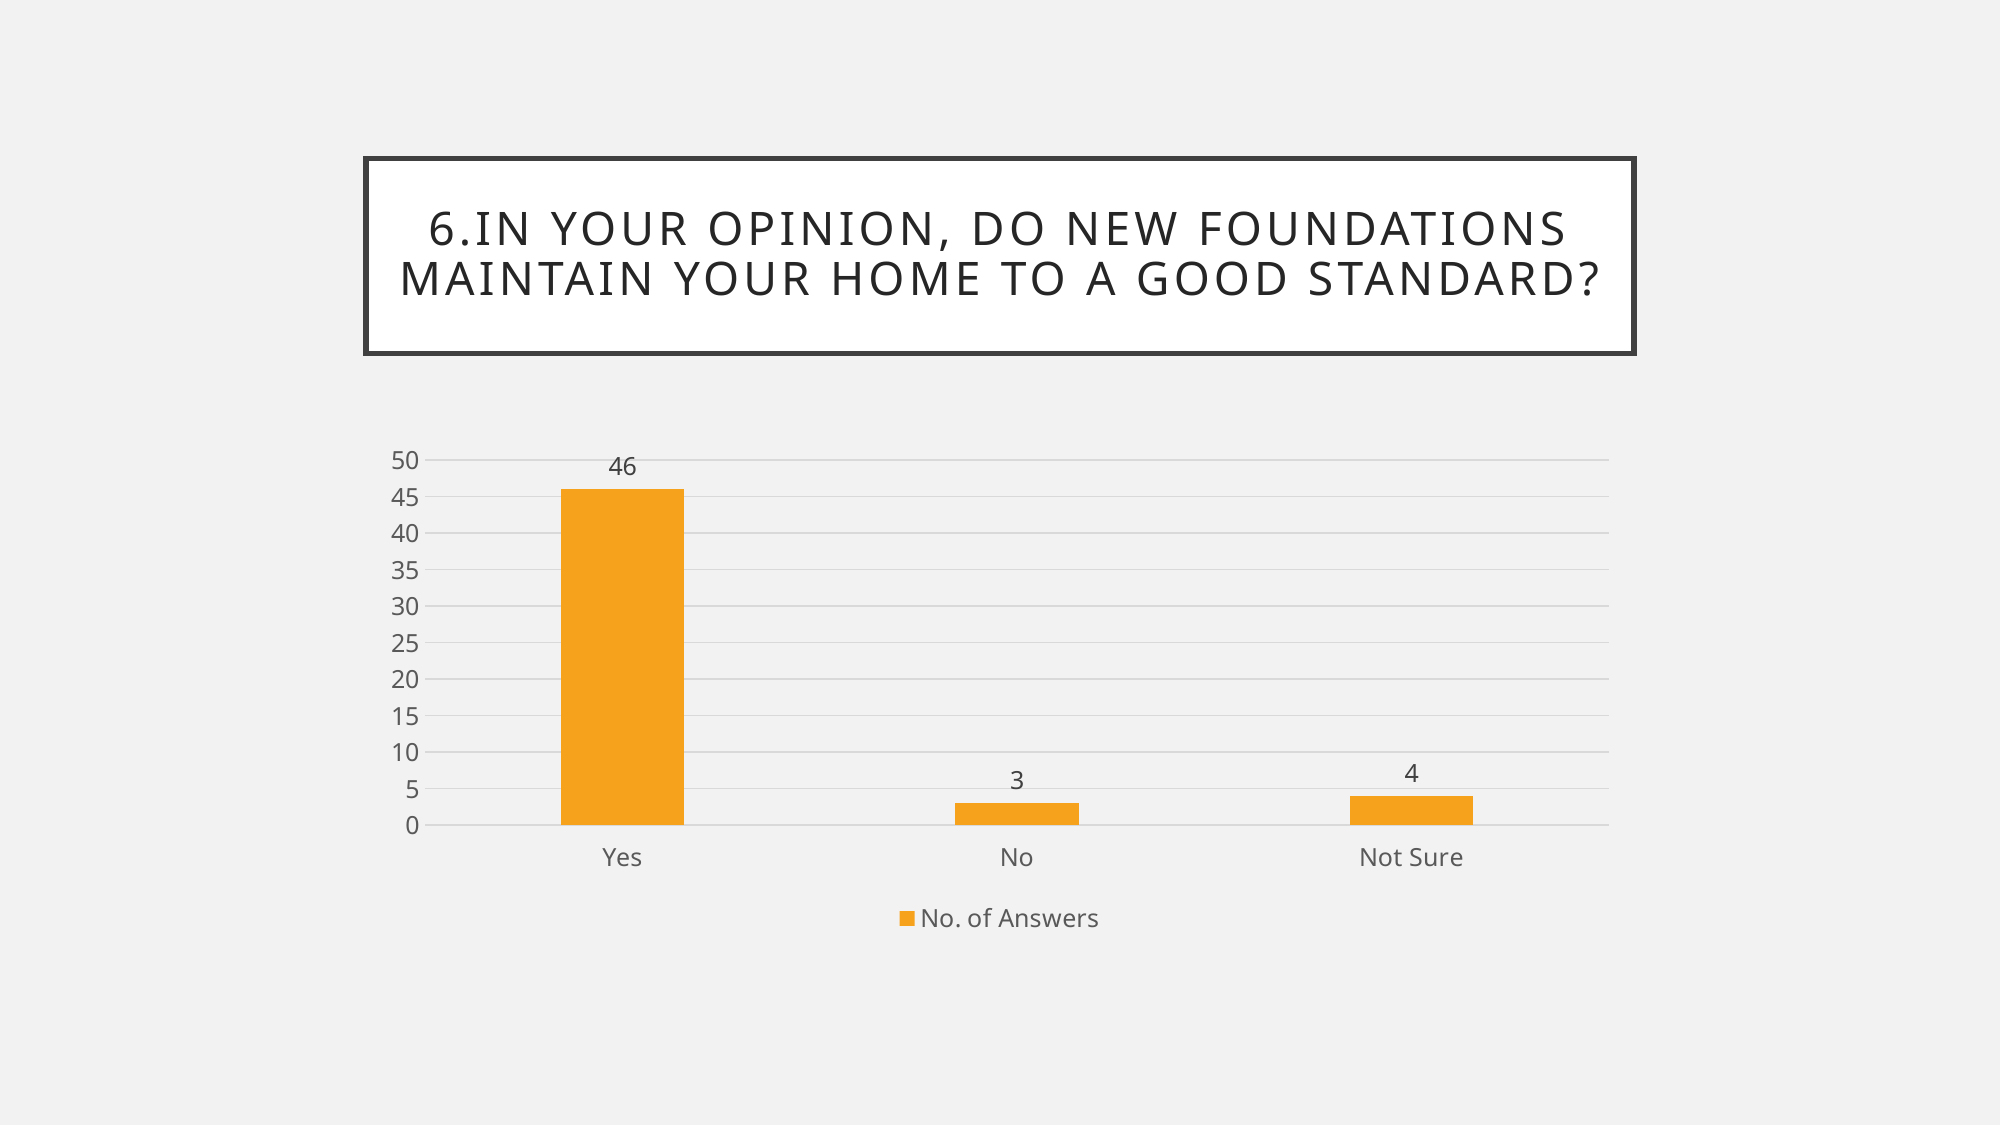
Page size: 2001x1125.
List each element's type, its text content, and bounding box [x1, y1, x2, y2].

chart [365, 432, 1635, 942]
title 6.IN YOUR OPINION, DO NEW FOUNDATIONS MAINTAIN YOUR HOME TO A GOOD STANDARD? [366, 158, 1634, 354]
